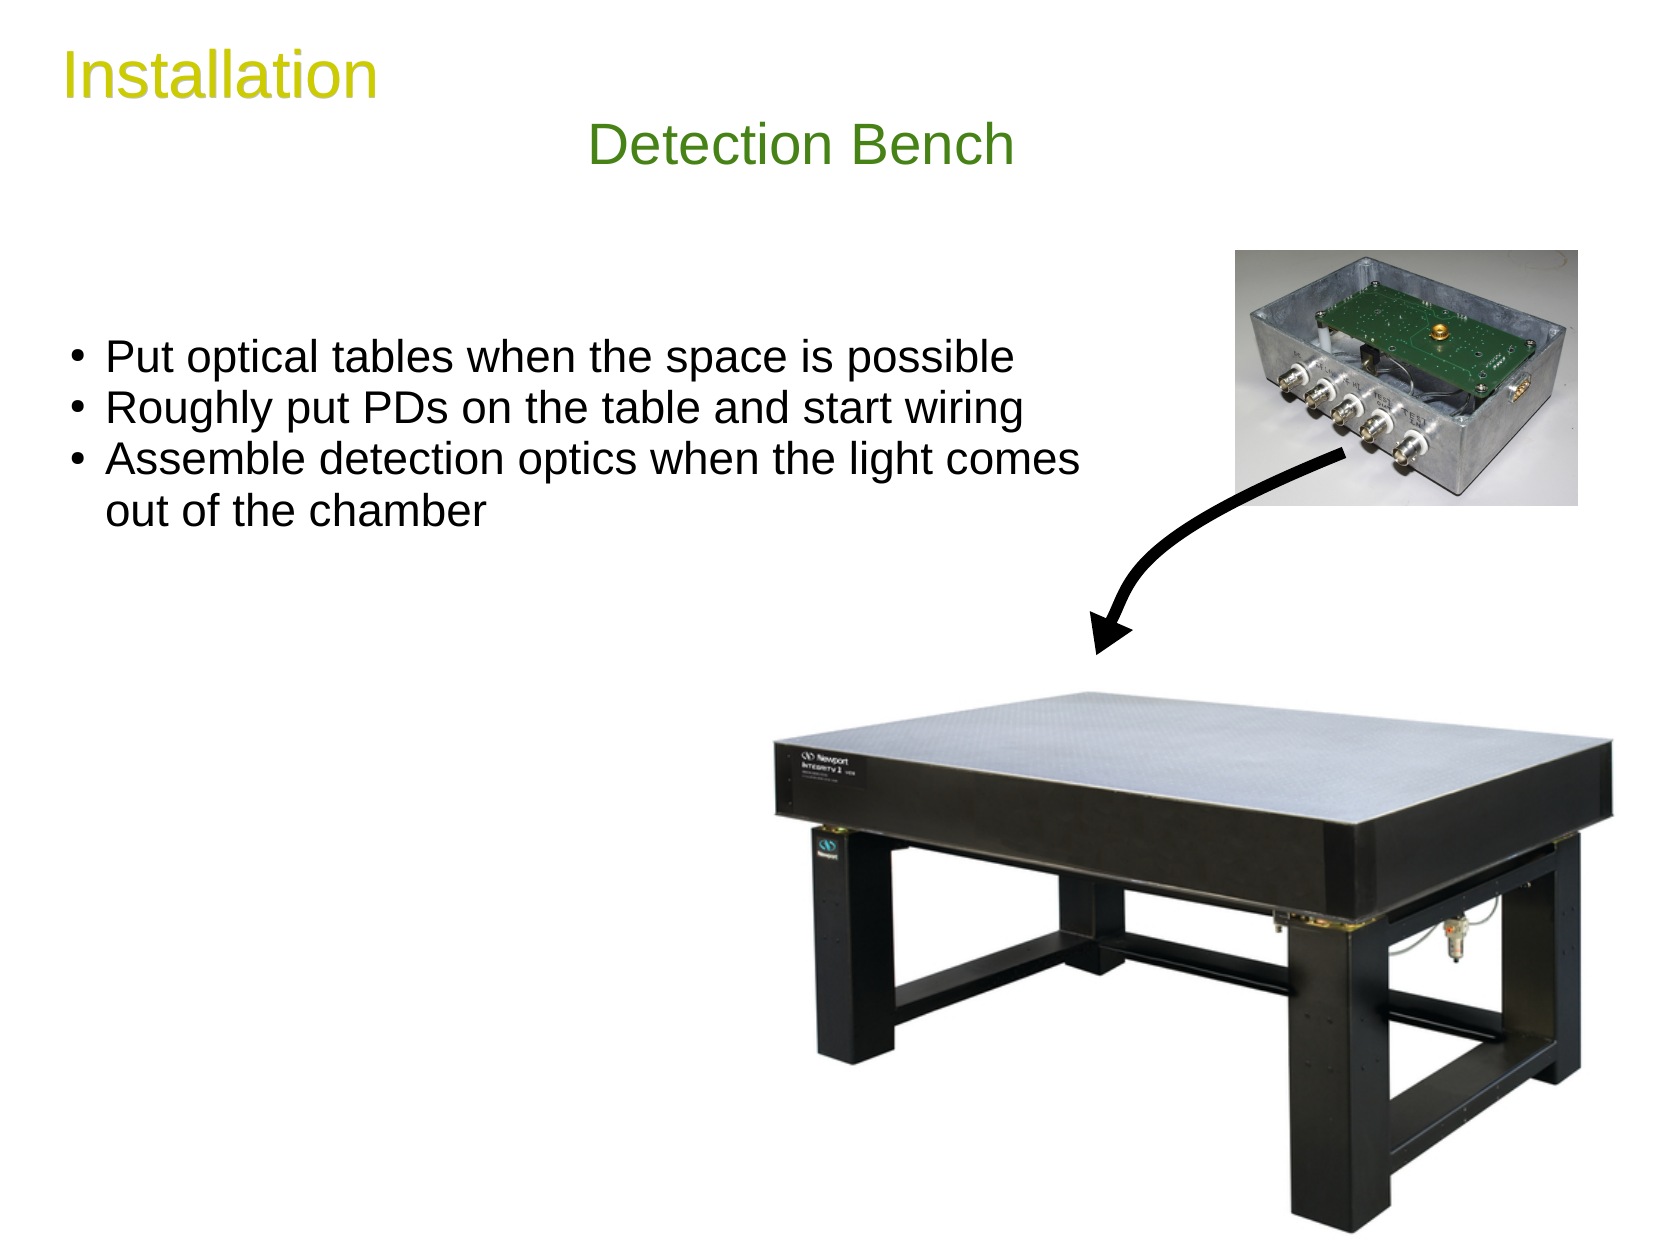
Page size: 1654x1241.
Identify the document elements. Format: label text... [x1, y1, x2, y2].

text_box Detection Bench [573, 104, 1032, 185]
text_box Put optical tables when the space is possible Roughly put PDs on the table and start wiring Assemble detection optics when the light comes out of the chamber [54, 323, 1097, 544]
text_box Installation [46, 29, 396, 120]
picture [1235, 250, 1578, 506]
picture [755, 583, 1637, 1241]
